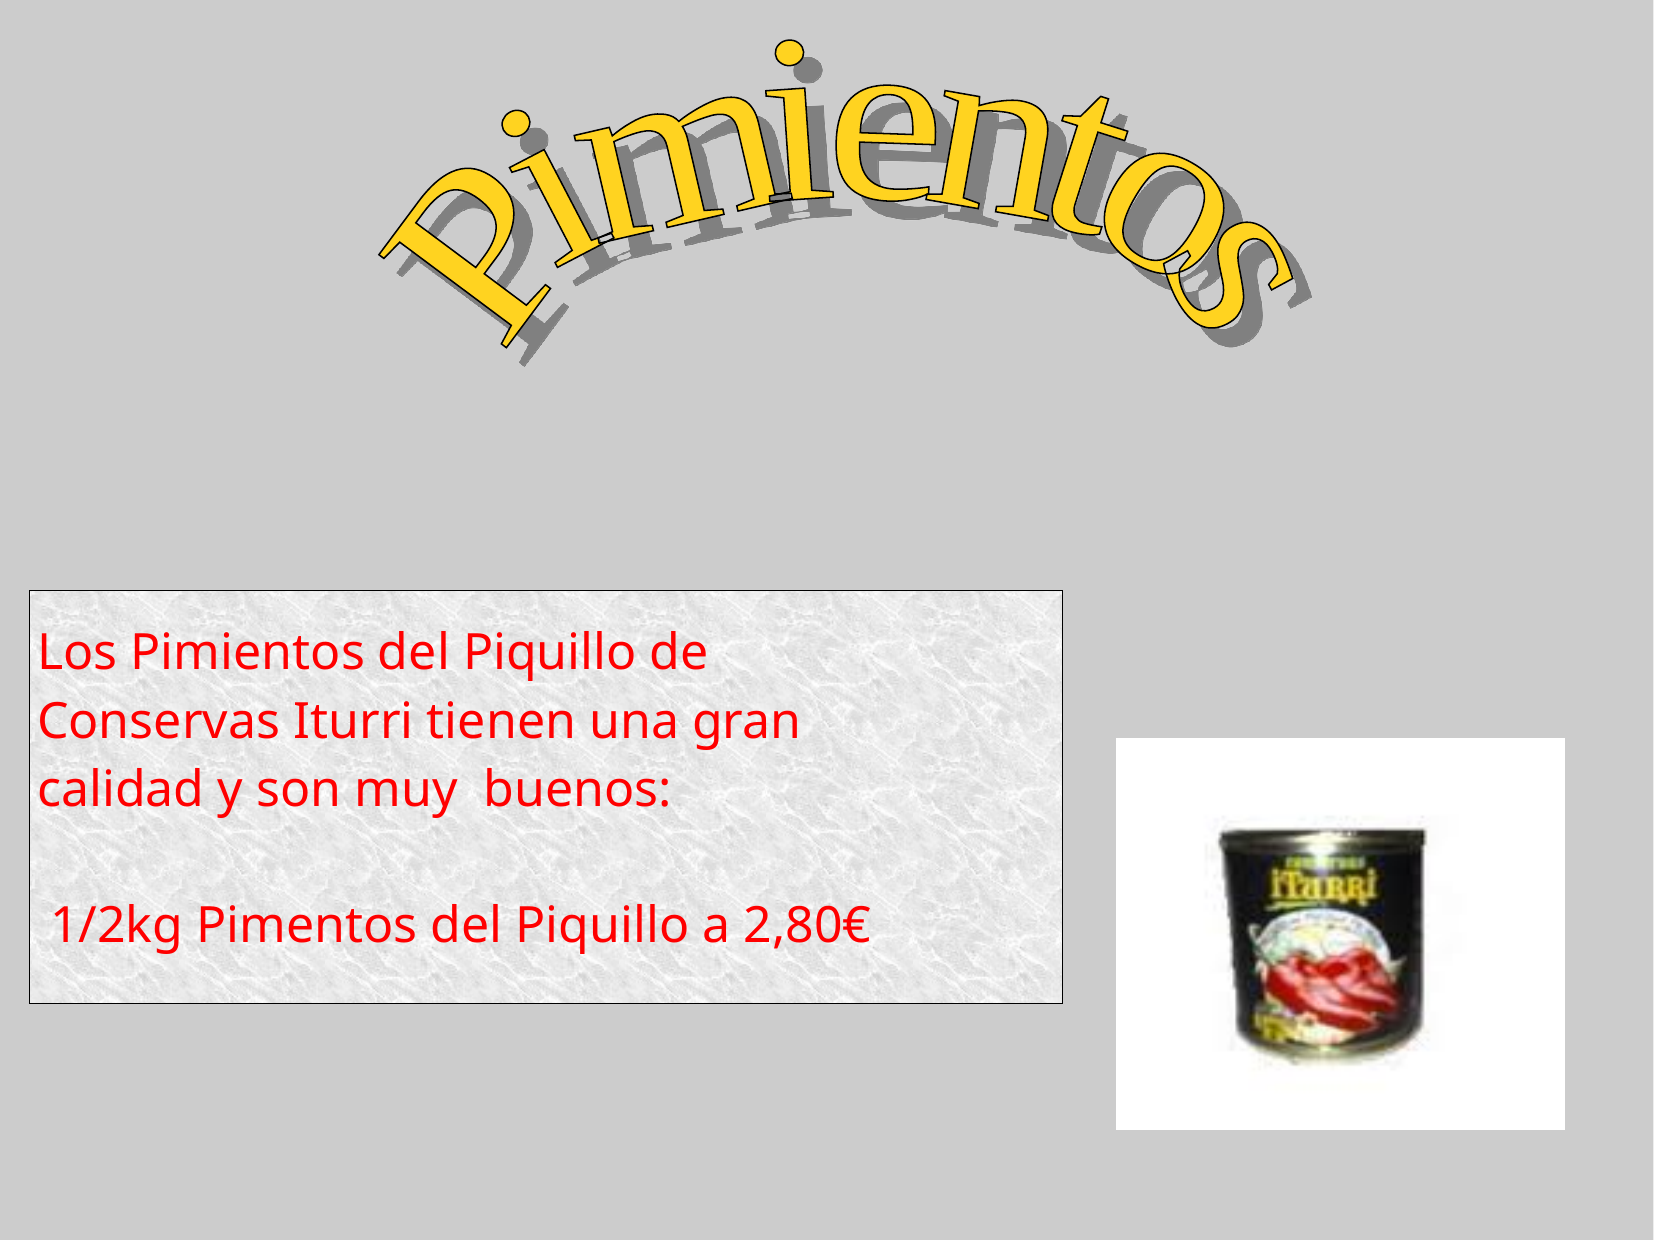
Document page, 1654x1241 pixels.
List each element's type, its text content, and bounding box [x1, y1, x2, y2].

text_box Pimientos [836, 85, 1049, 221]
text_box Pimientos [378, 168, 551, 348]
picture [1116, 738, 1565, 1130]
text_box Pimientos [509, 88, 834, 268]
text_box Pimientos [775, 40, 804, 66]
text_box [1186, 295, 1222, 310]
text_box [288, 295, 1595, 734]
text_box [515, 295, 534, 304]
text_box Pimientos [1104, 153, 1293, 328]
text_box Pimientos [1052, 96, 1128, 235]
text_box Los Pimientos del Piquillo de Conservas Iturri tienen una gran calidad y son muy buenos: 1/2kg Pimentos del Piquillo a 2,80€ [0, 472, 1093, 981]
text_box Pimientos [502, 110, 530, 137]
text_box [29, 981, 1063, 1004]
